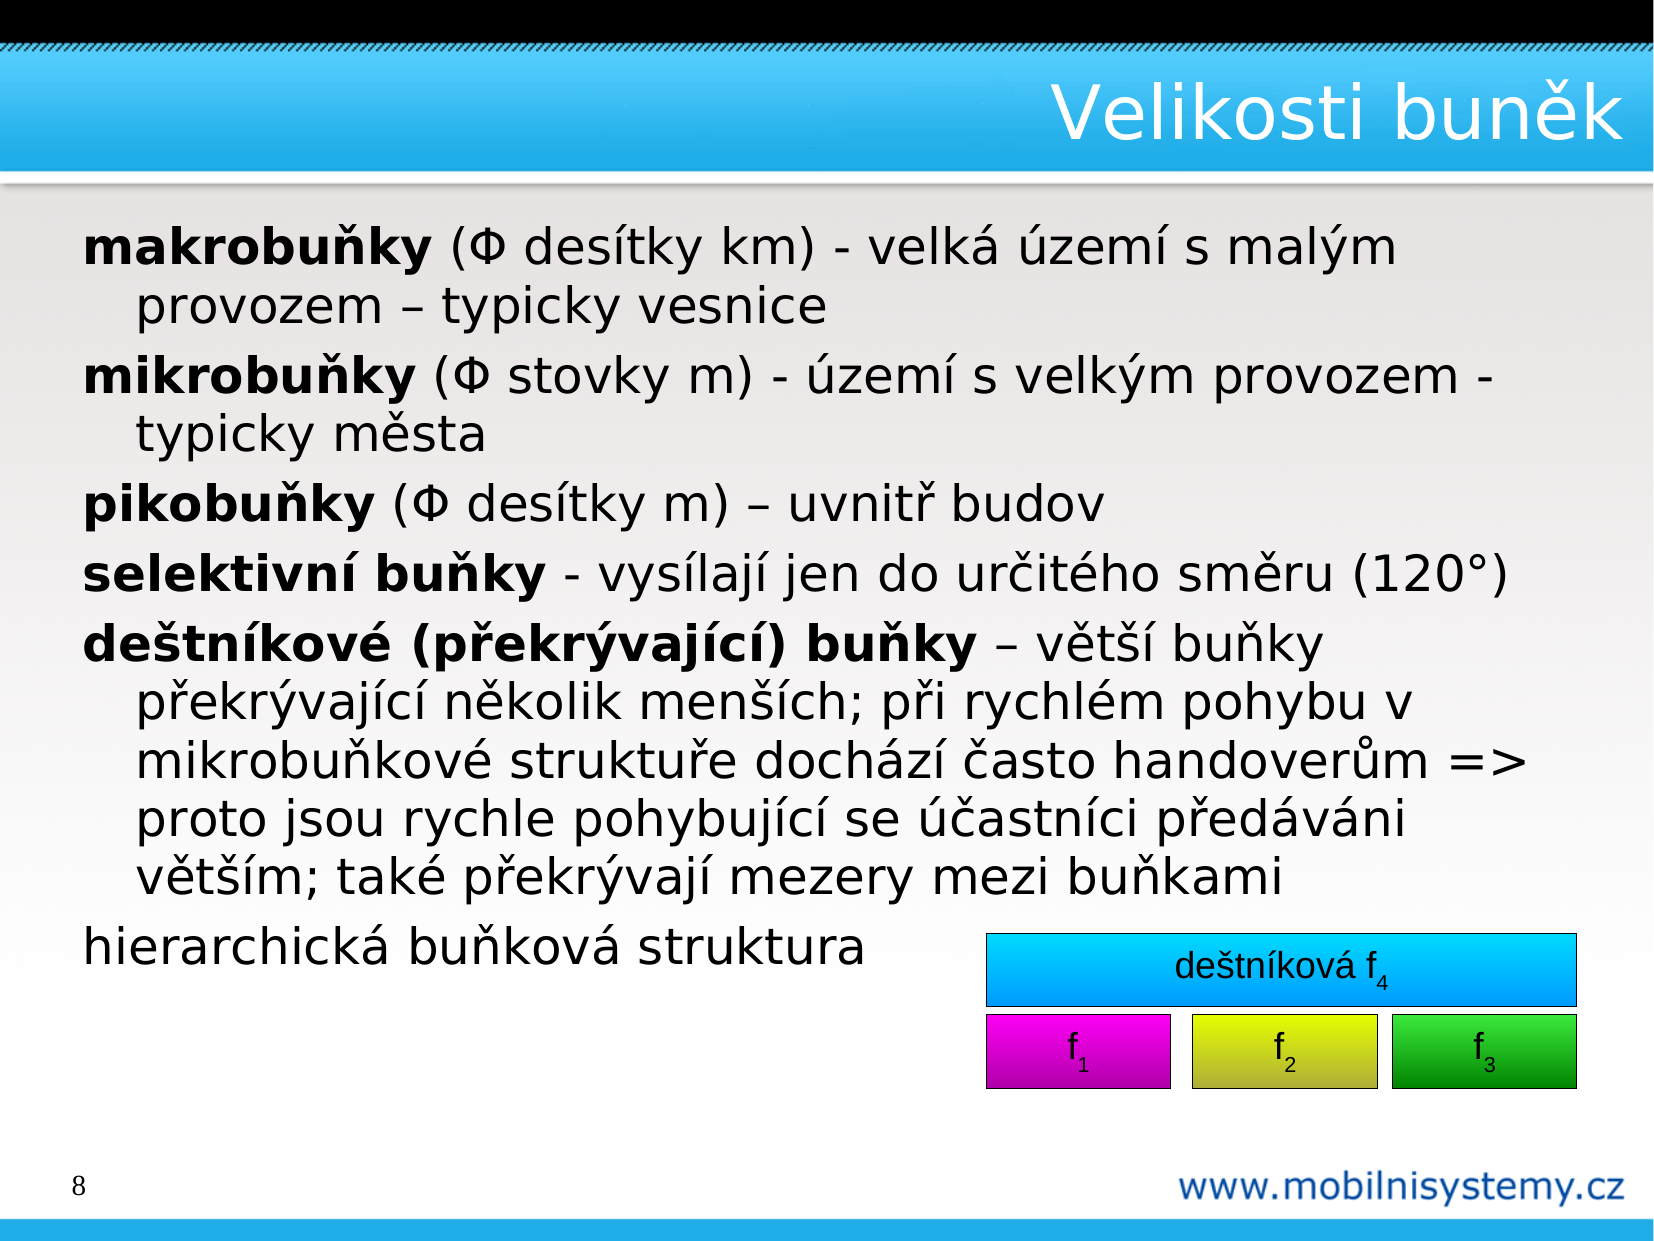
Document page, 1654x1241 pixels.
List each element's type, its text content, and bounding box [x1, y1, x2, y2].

text_box deštníková f4 [1565, 933, 1577, 1007]
title Velikosti buněk [29, 49, 1625, 178]
text_box f3 [1565, 1014, 1577, 1089]
list makrobuňky (Φ desítky km) - velká území s malým provozem – typicky vesnice mikrobuňky (Φ stovky m) - území s velkým provozem - typicky města pikobuňky (Φ desítky m) – uvnitř budov selektivní buňky - vysílají jen do určitého směru (120°) deštníkové (překrývající) buňky – větší buňky překrývající několik menších; při rychlém pohybu v mikrobuňkové struktuře dochází často handoverům => proto jsou rychle pohybující se účastníci předáváni větším; také překrývají mezery mezi buňkami hierarchická buňková struktura [64, 218, 1565, 1093]
picture [0, 0, 1654, 1241]
